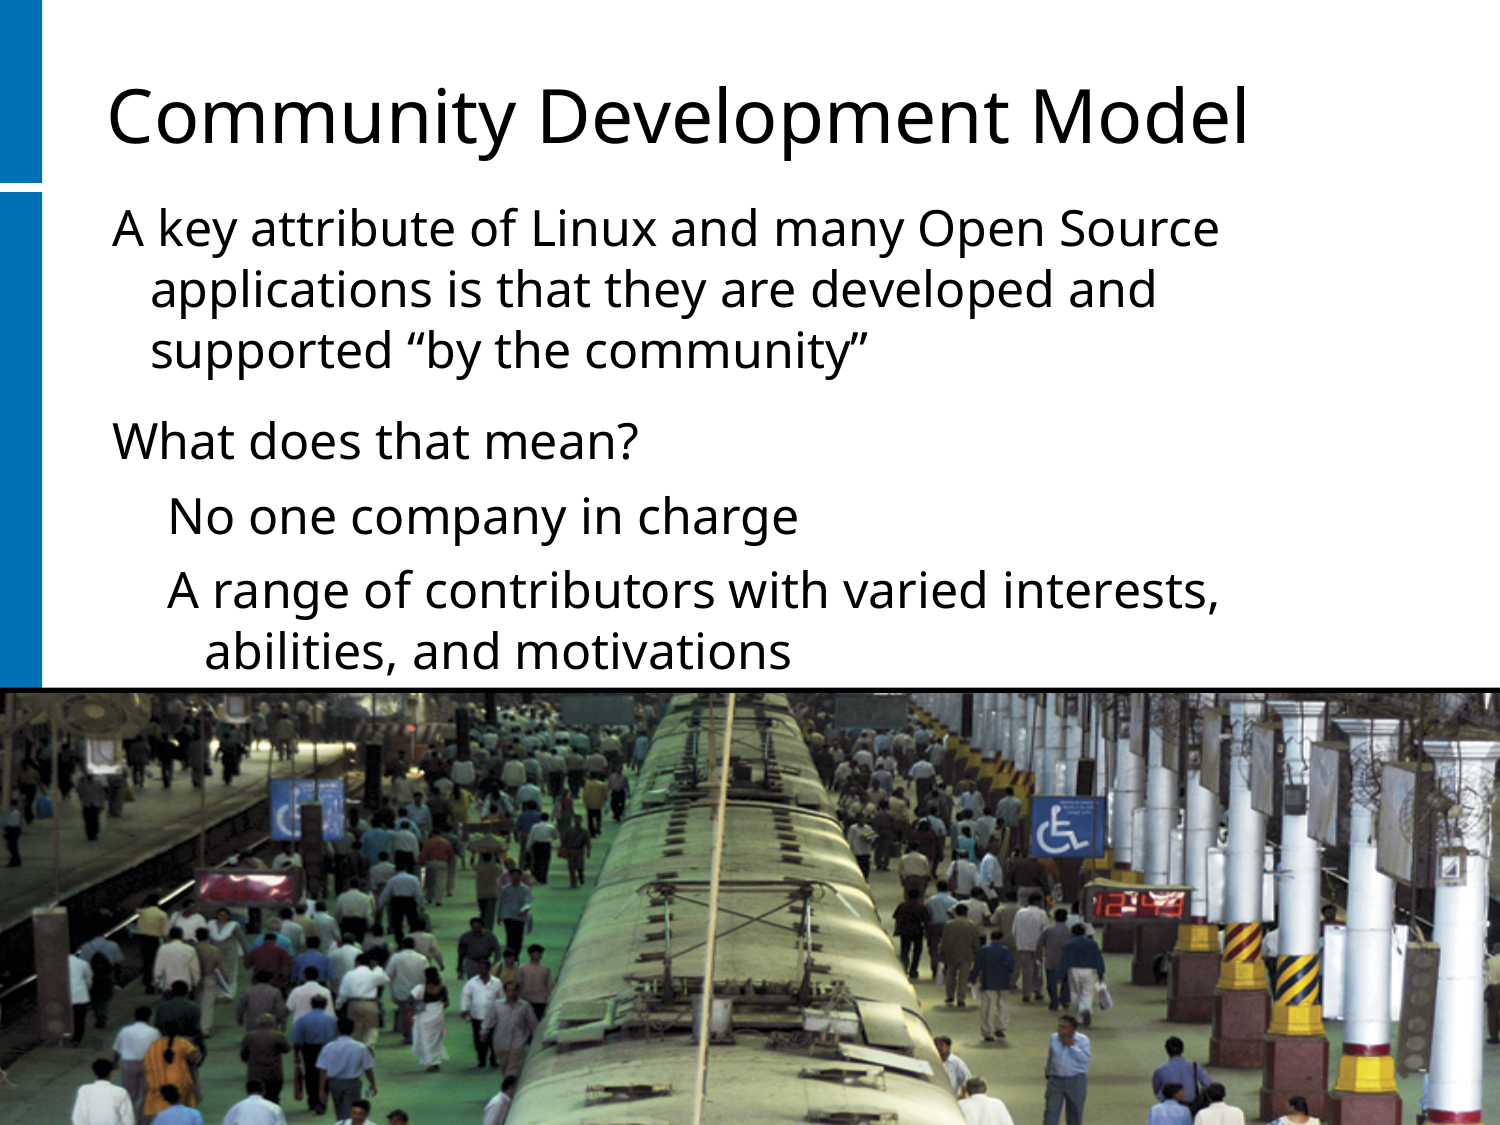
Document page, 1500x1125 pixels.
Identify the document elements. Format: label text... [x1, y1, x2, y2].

list A key attribute of Linux and many Open Source applications is that they are developed and supported “by the community” What does that mean? No one company in charge A range of contributors with varied interests, abilities, and motivations [112, 197, 1349, 687]
picture [0, 693, 1500, 1125]
title Community Development Model [106, 37, 1295, 191]
text_box [0, 687, 1500, 693]
